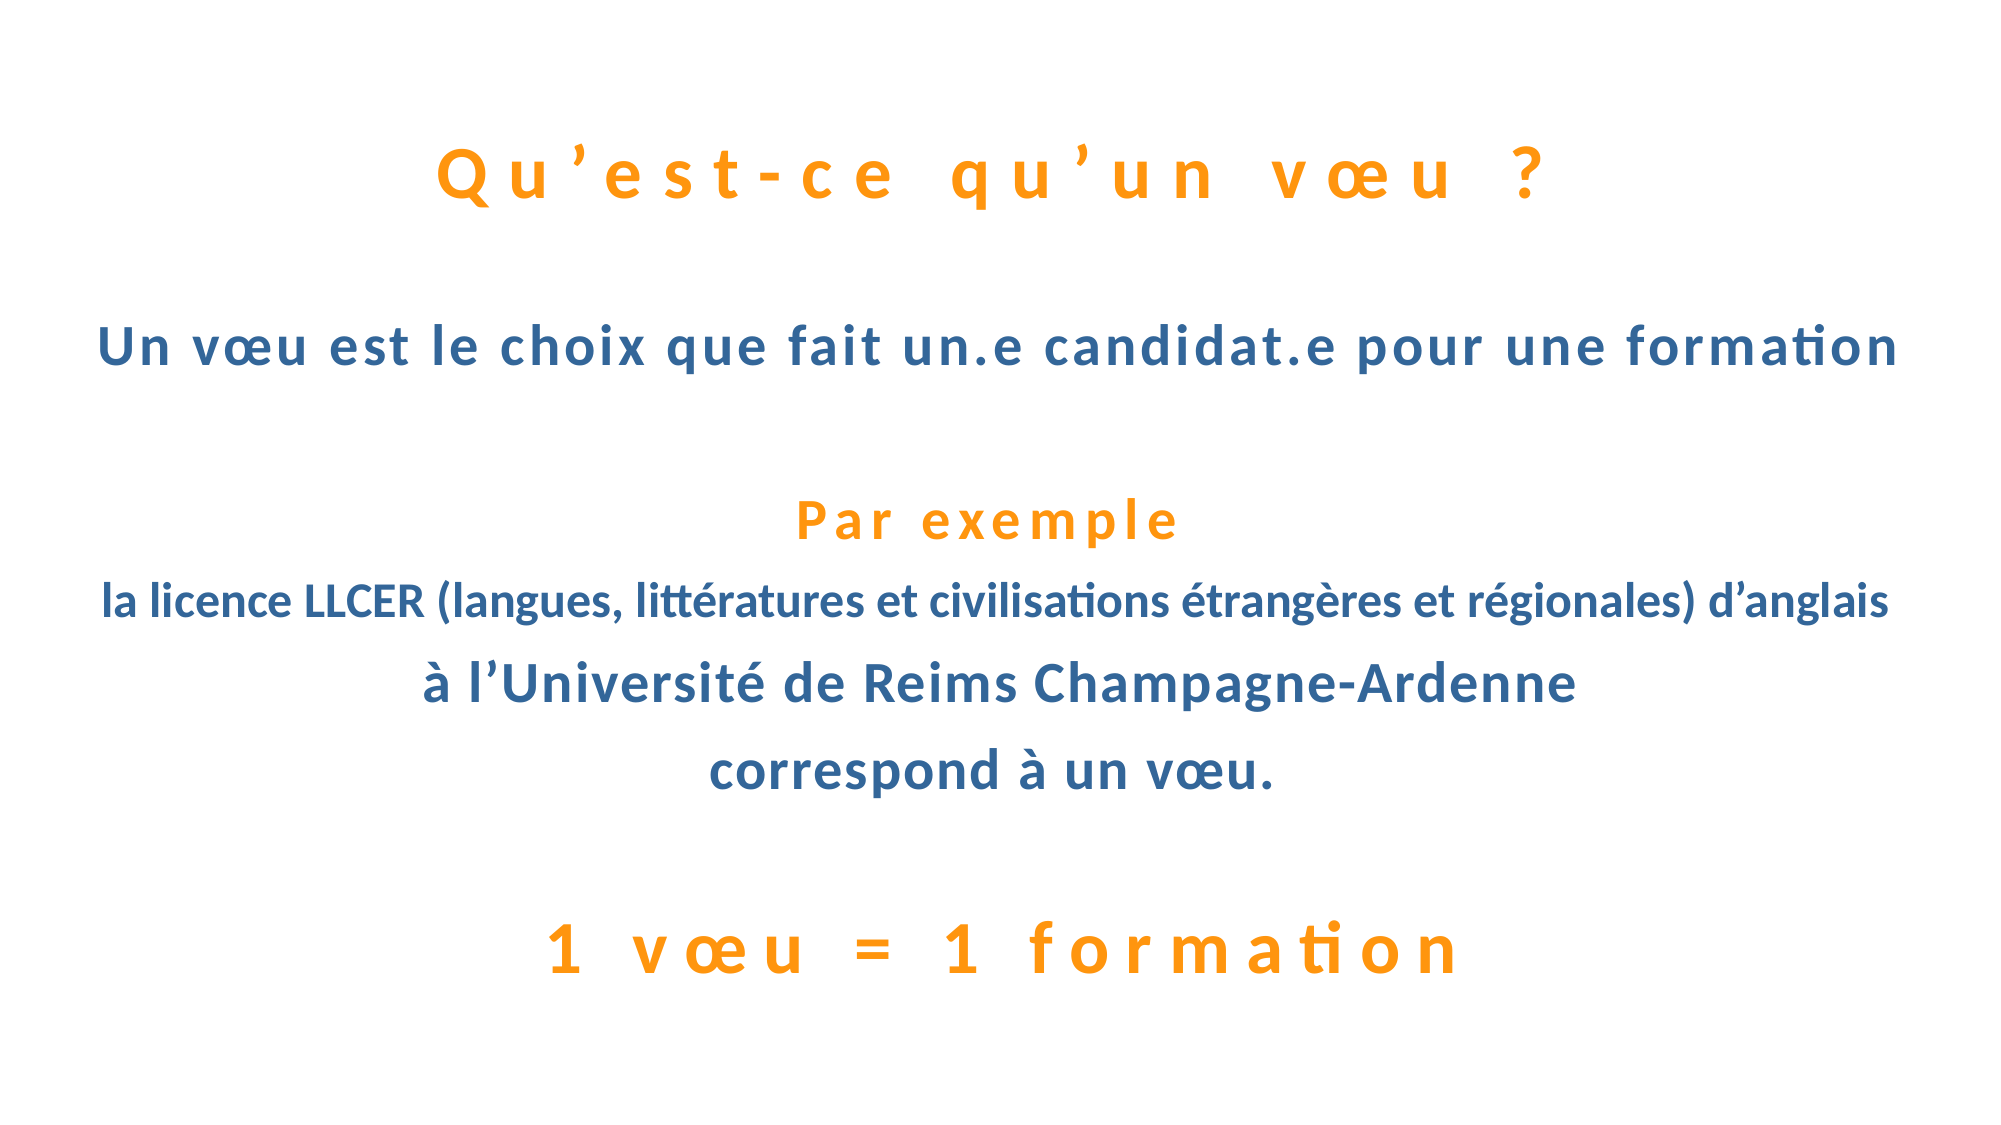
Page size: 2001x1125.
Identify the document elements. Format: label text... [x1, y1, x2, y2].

title Qu’est-ce qu’un vœu ? Un vœu est le choix que fait un.e candidat.e pour une formation Par exemple la licence LLCER (langues, littératures et civilisations étrangères et régionales) d’anglais à l’Université de Reims Champagne-Ardenne correspond à un vœu. 1 vœu = 1 formation [92, 29, 1911, 1068]
